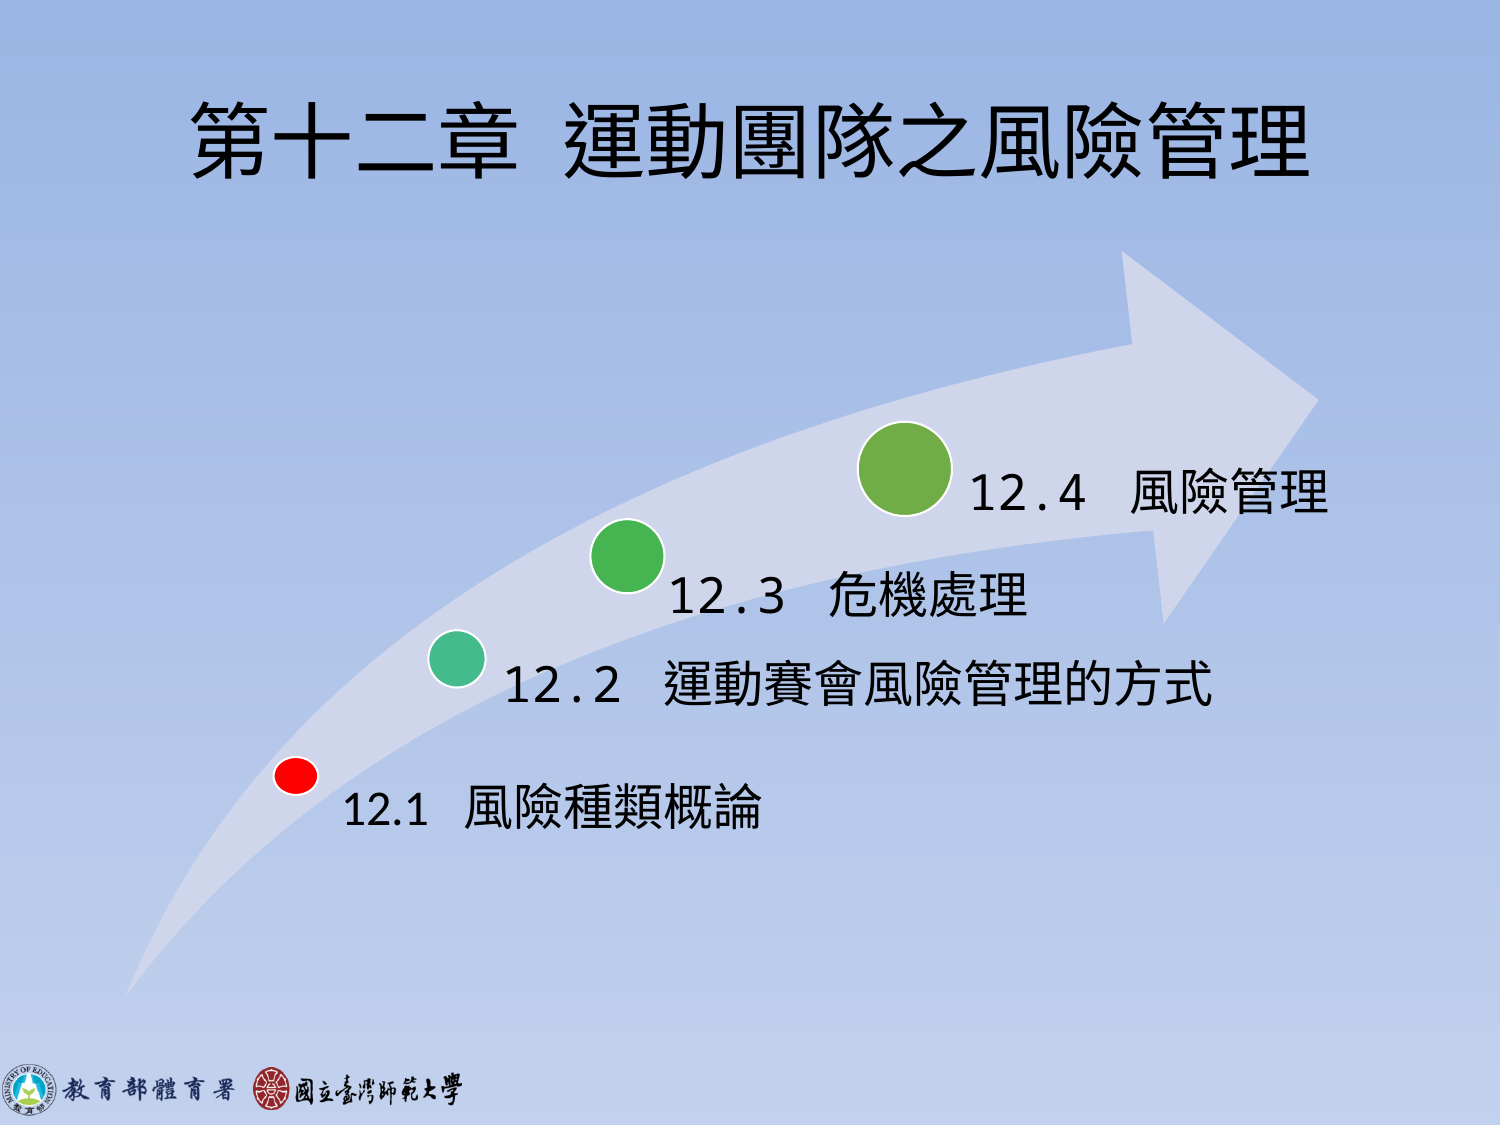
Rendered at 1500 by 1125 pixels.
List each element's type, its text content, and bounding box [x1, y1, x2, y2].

text_box 12.3 危機處理 [627, 570, 1375, 628]
title 第十二章 運動團隊之風險管理 [75, 45, 1426, 233]
text_box 12.2 運動賽會風險管理的方式 [471, 659, 1299, 716]
text_box 12.1 風險種類概論 [318, 781, 918, 847]
text_box [125, 250, 1319, 997]
text_box 12.4 風險管理 [917, 467, 1375, 529]
